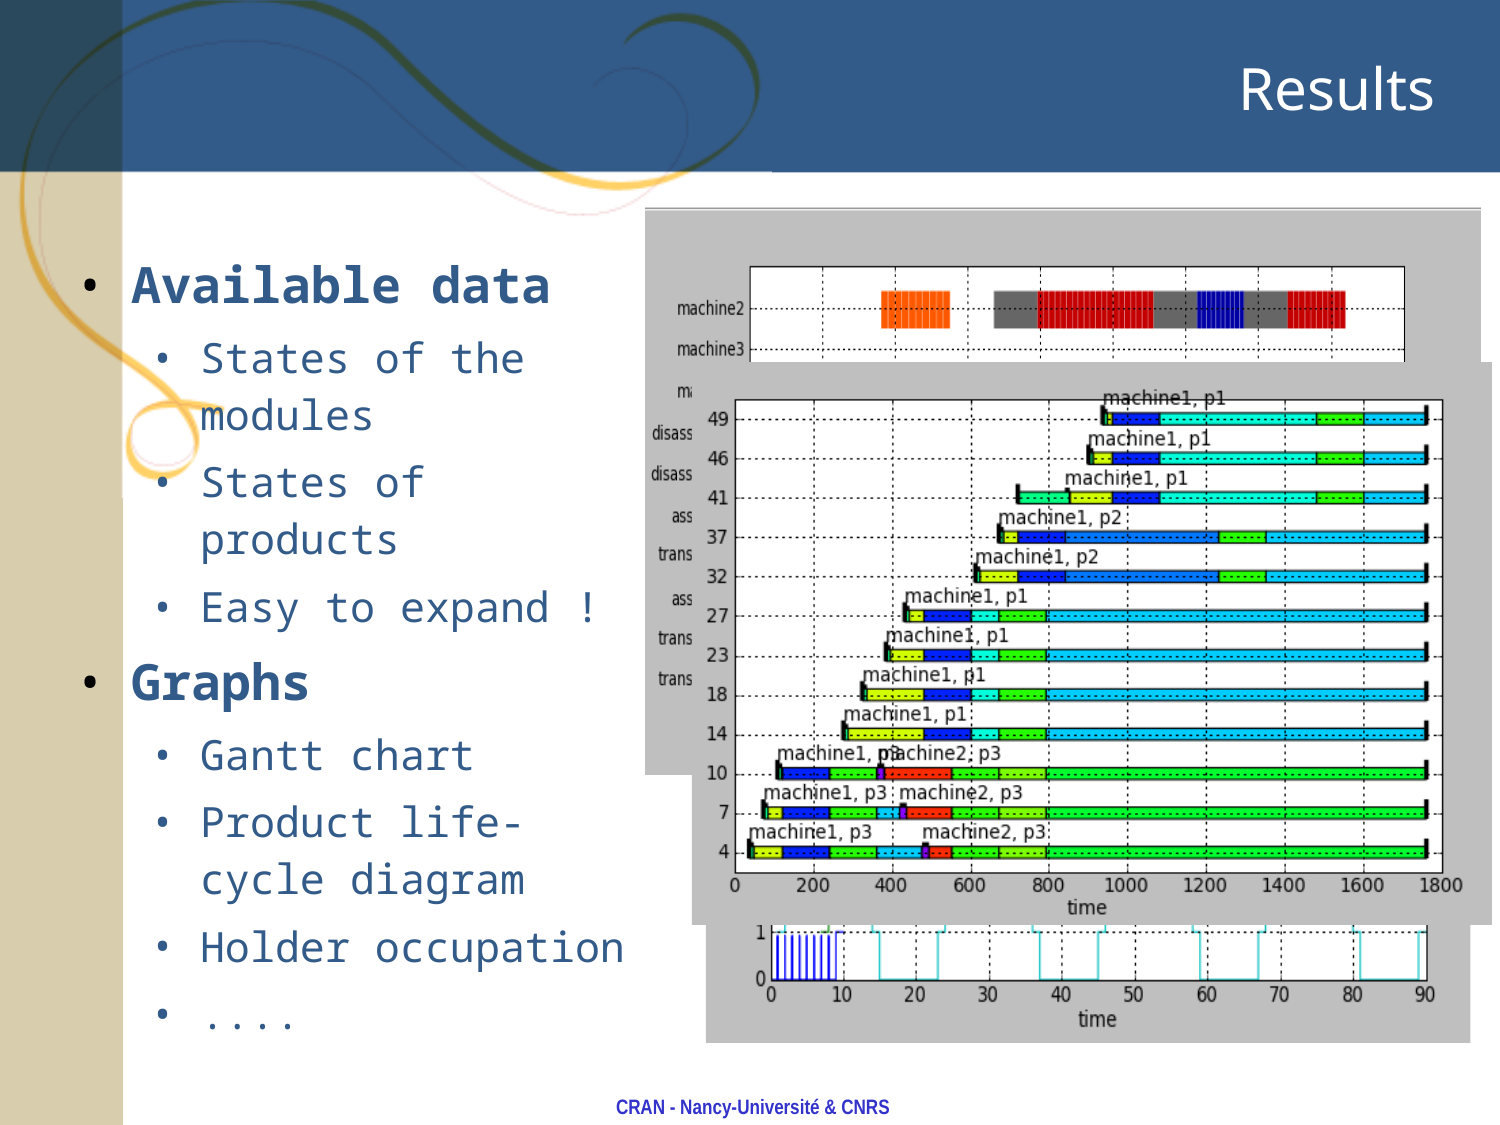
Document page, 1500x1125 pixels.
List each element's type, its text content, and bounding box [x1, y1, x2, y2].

list Available data States of the modules States of products Easy to expand ! Graphs Gantt chart Product life-cycle diagram Holder occupation .... [75, 249, 649, 1011]
picture [0, 0, 1492, 1043]
title Results [112, 0, 1471, 176]
